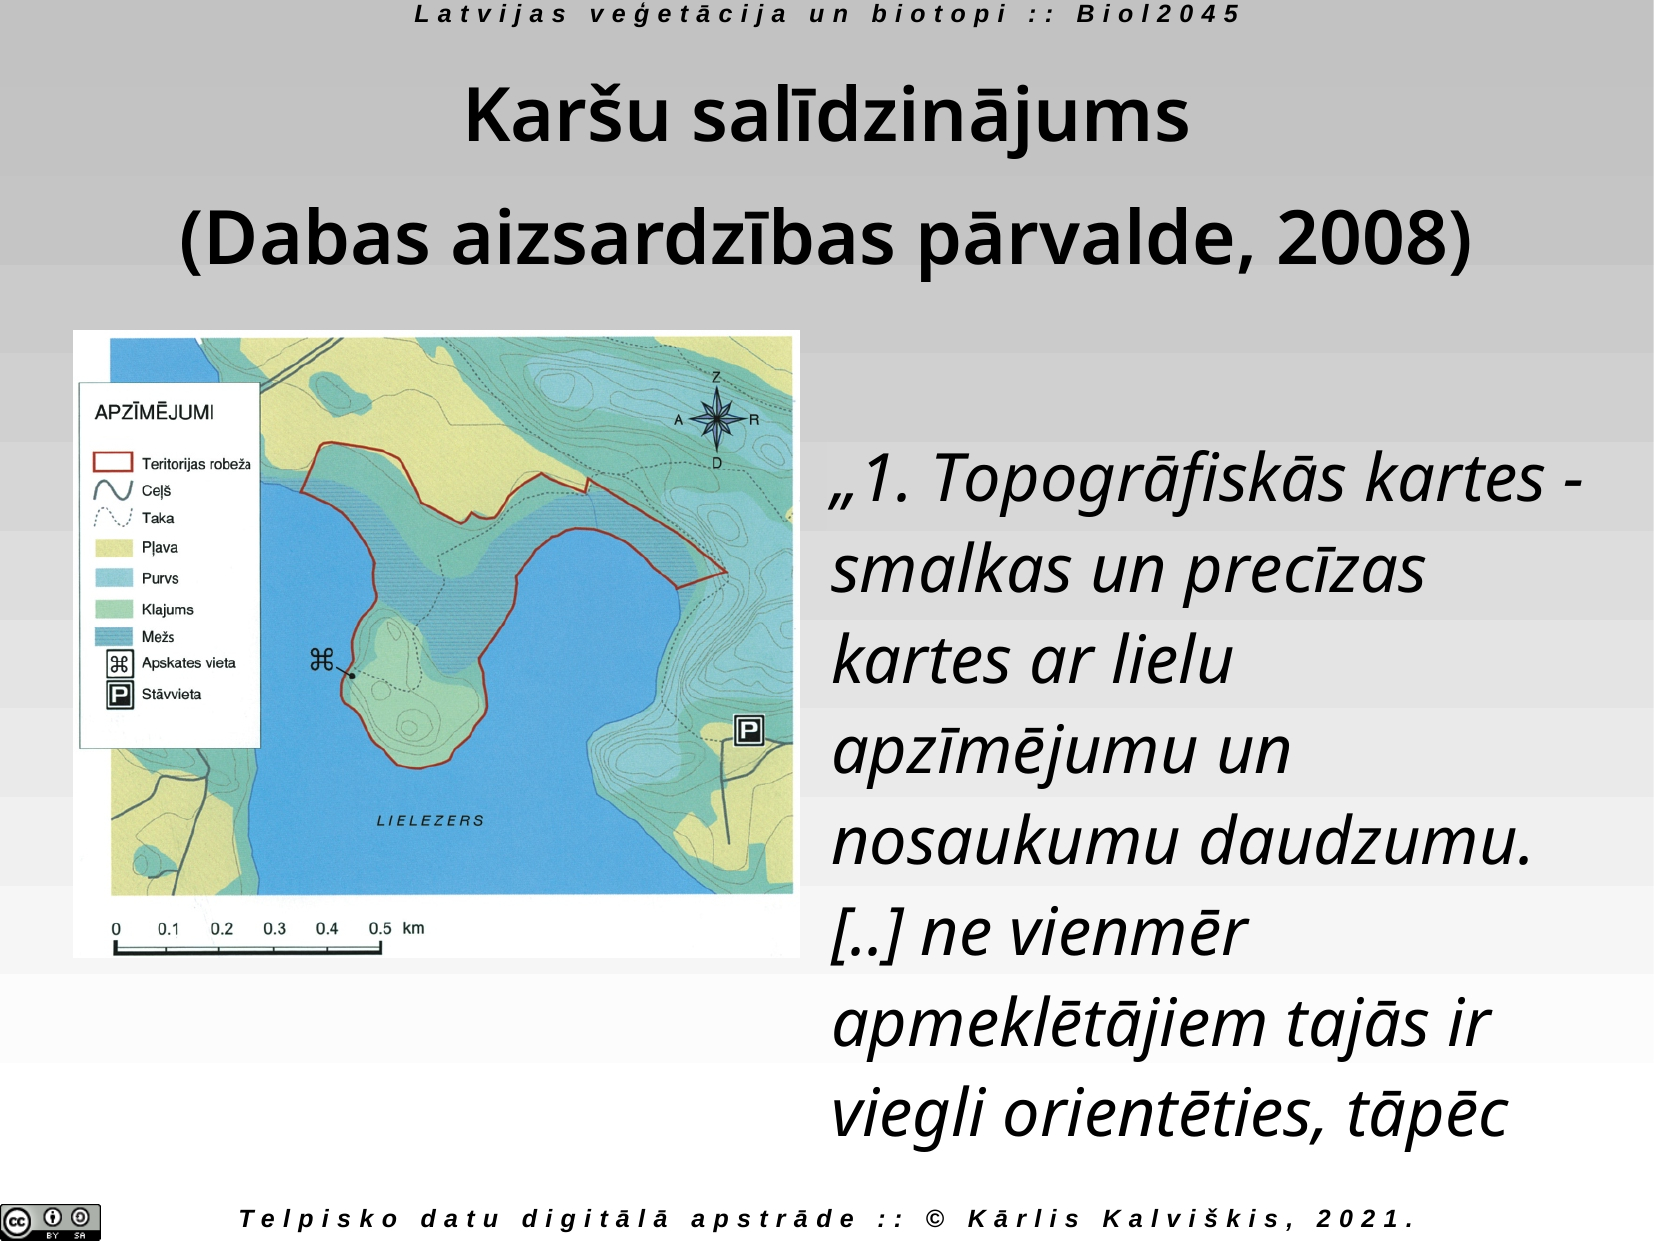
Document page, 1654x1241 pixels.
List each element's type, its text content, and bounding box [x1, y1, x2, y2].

picture [0, 0, 1654, 1241]
text_box „1. Topogrāfiskās kartes - smalkas un precīzas kartes ar lielu apzīmējumu un nosaukumu daudzumu. [..] ne vienmēr apmeklētājiem tajās ir viegli orientēties, tāpēc topogrāfiskās kartes vēlams izmantot kopējas uzskatāmības iegūšanai tikai lielu apvidu atainošanā.” [72, 430, 1620, 1186]
title Karšu salīdzinājums (Dabas aizsardzības pārvalde, 2008) [29, 40, 1625, 288]
